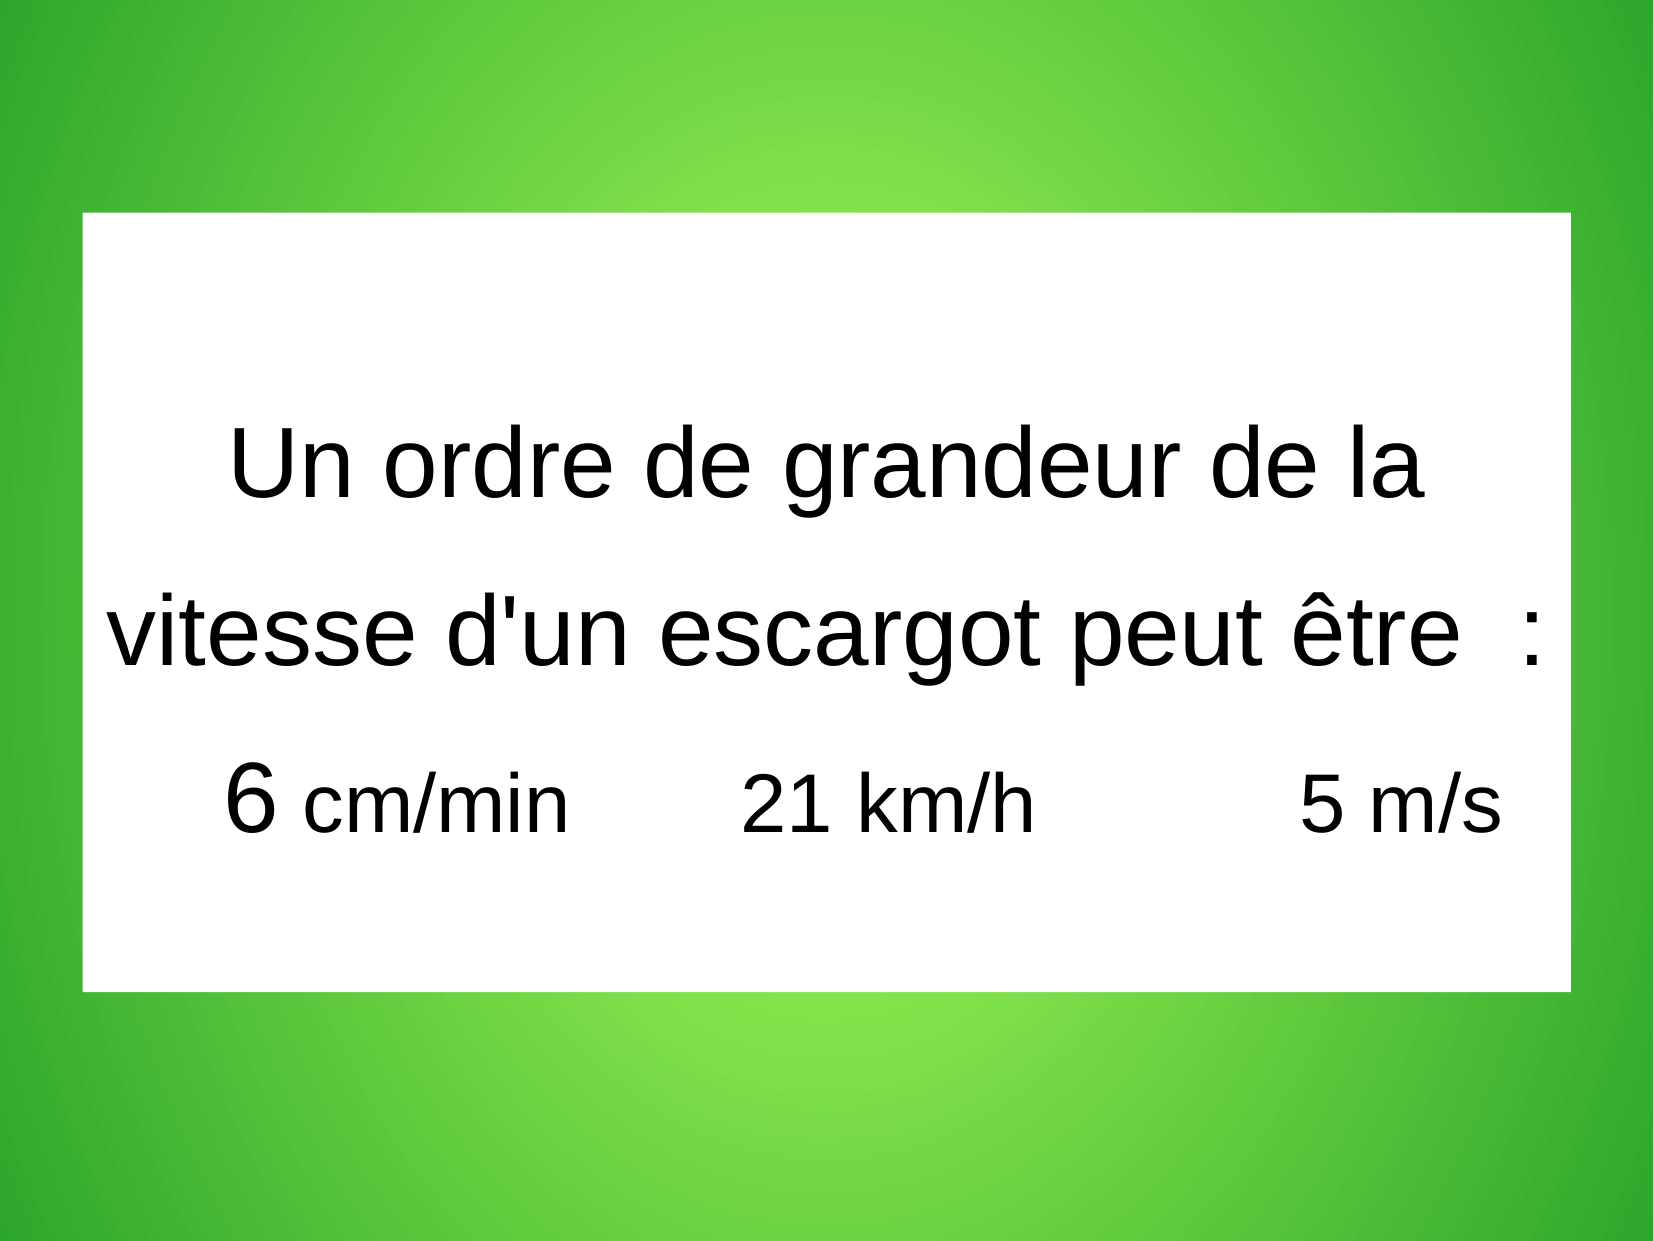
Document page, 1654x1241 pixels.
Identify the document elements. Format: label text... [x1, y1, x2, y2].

picture [0, 0, 1654, 1241]
subtitle Un ordre de grandeur de la vitesse d'un escargot peut être : 6 cm/min 21 km/h 5 m/s [82, 212, 1571, 993]
